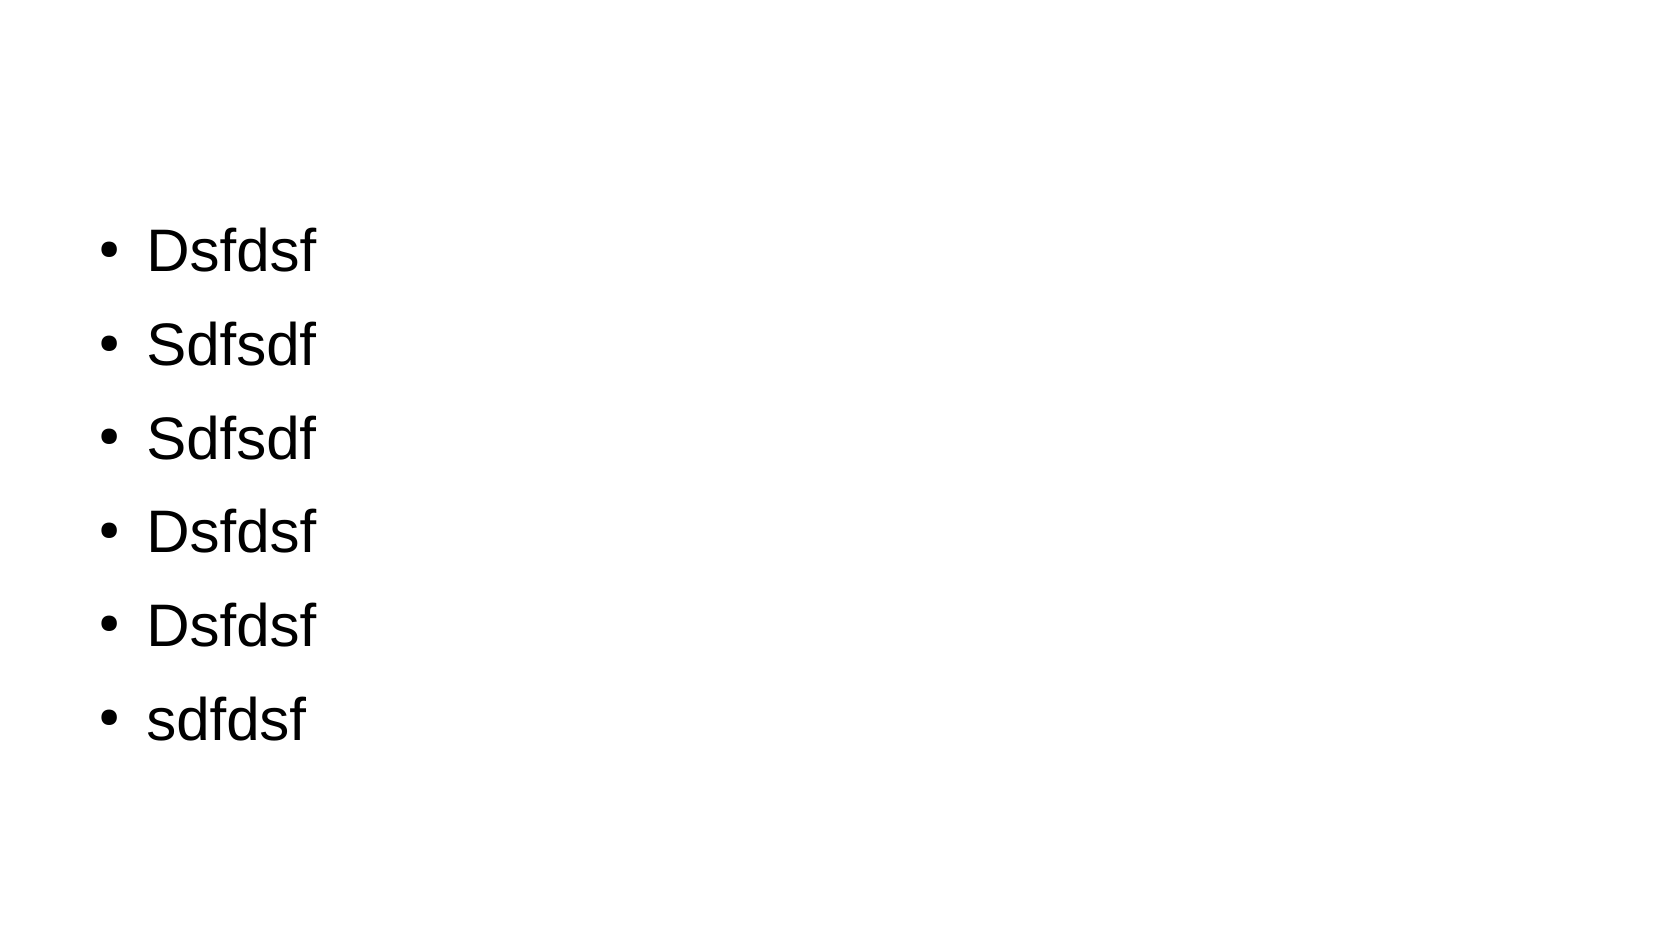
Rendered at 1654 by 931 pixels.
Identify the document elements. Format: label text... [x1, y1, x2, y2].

list Dsfdsf Sdfsdf Sdfsdf Dsfdsf Dsfdsf sdfdsf [82, 217, 1571, 758]
